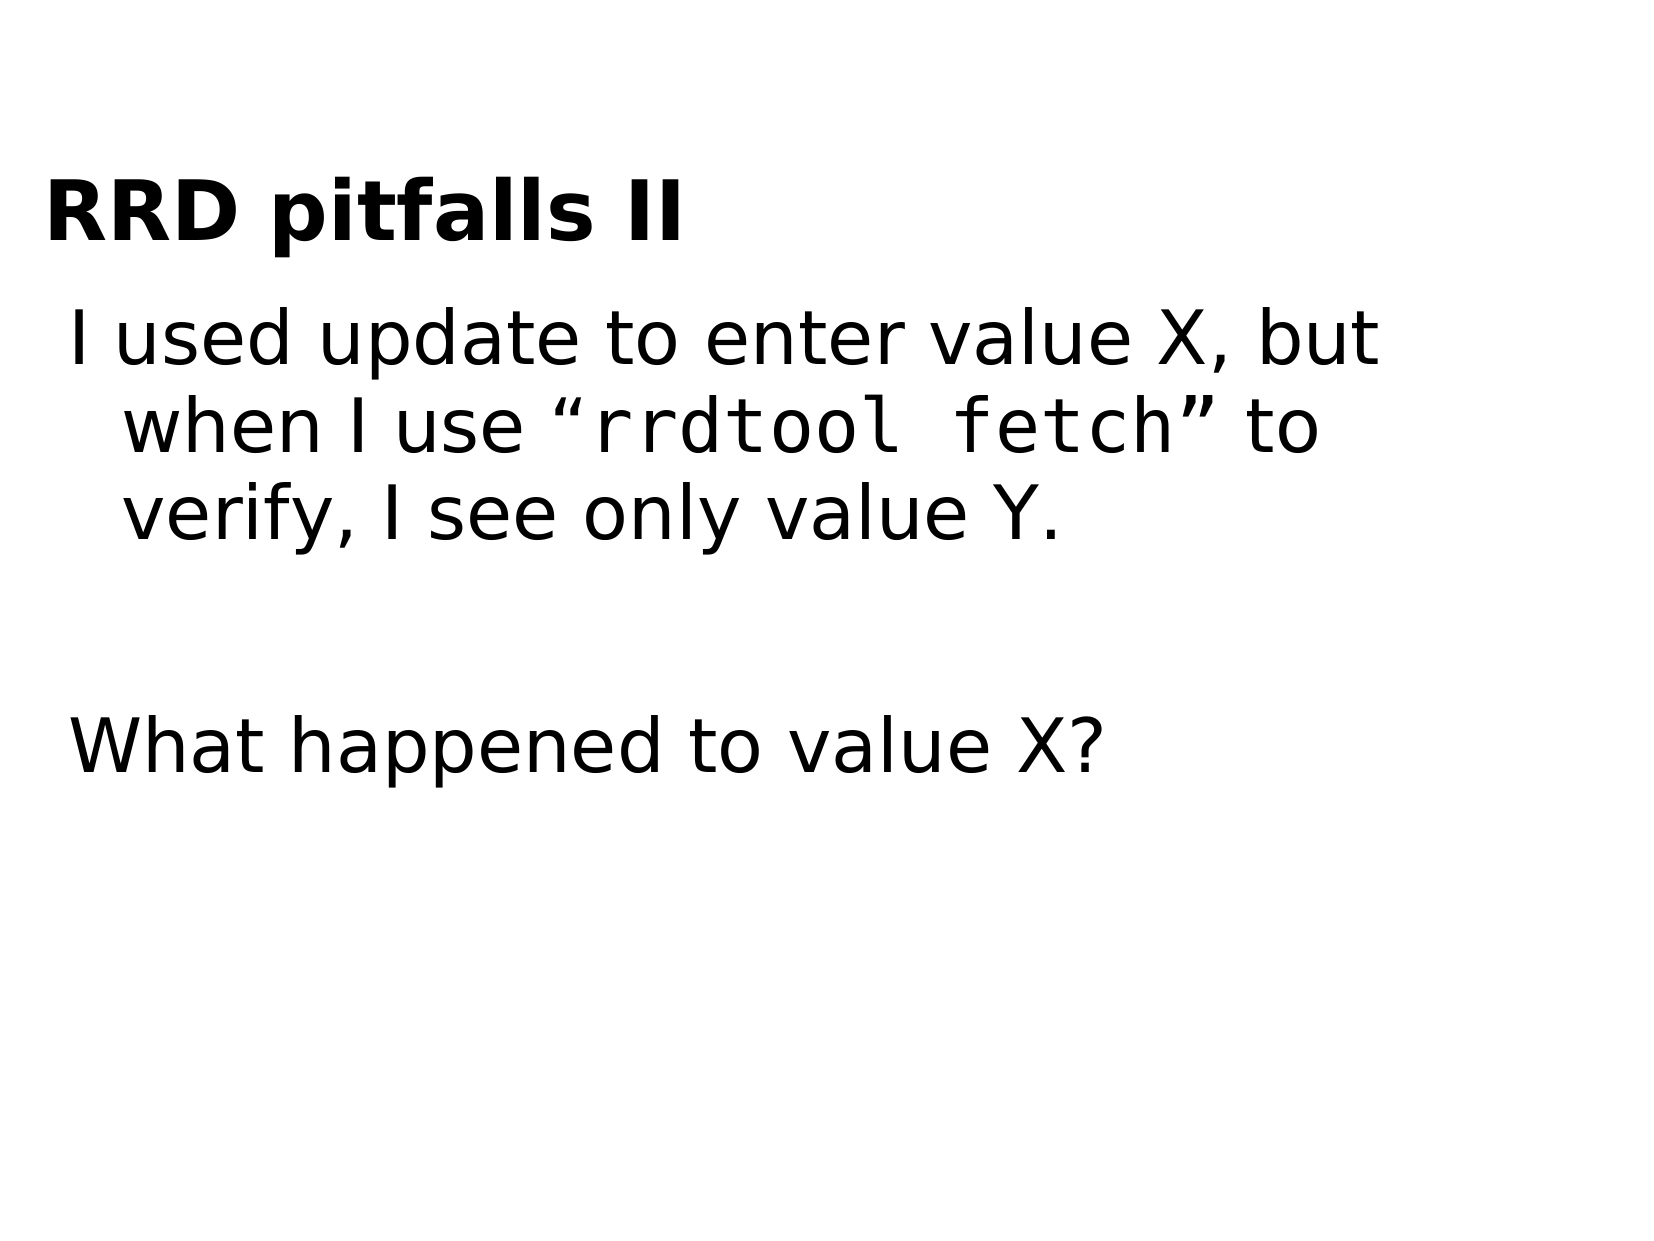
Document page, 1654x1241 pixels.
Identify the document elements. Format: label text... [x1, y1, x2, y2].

title RRD pitfalls II [43, 137, 1581, 287]
list I used update to enter value X, but when I use “rrdtool fetch” to verify, I see only value Y. What happened to value X? [50, 295, 1571, 1099]
